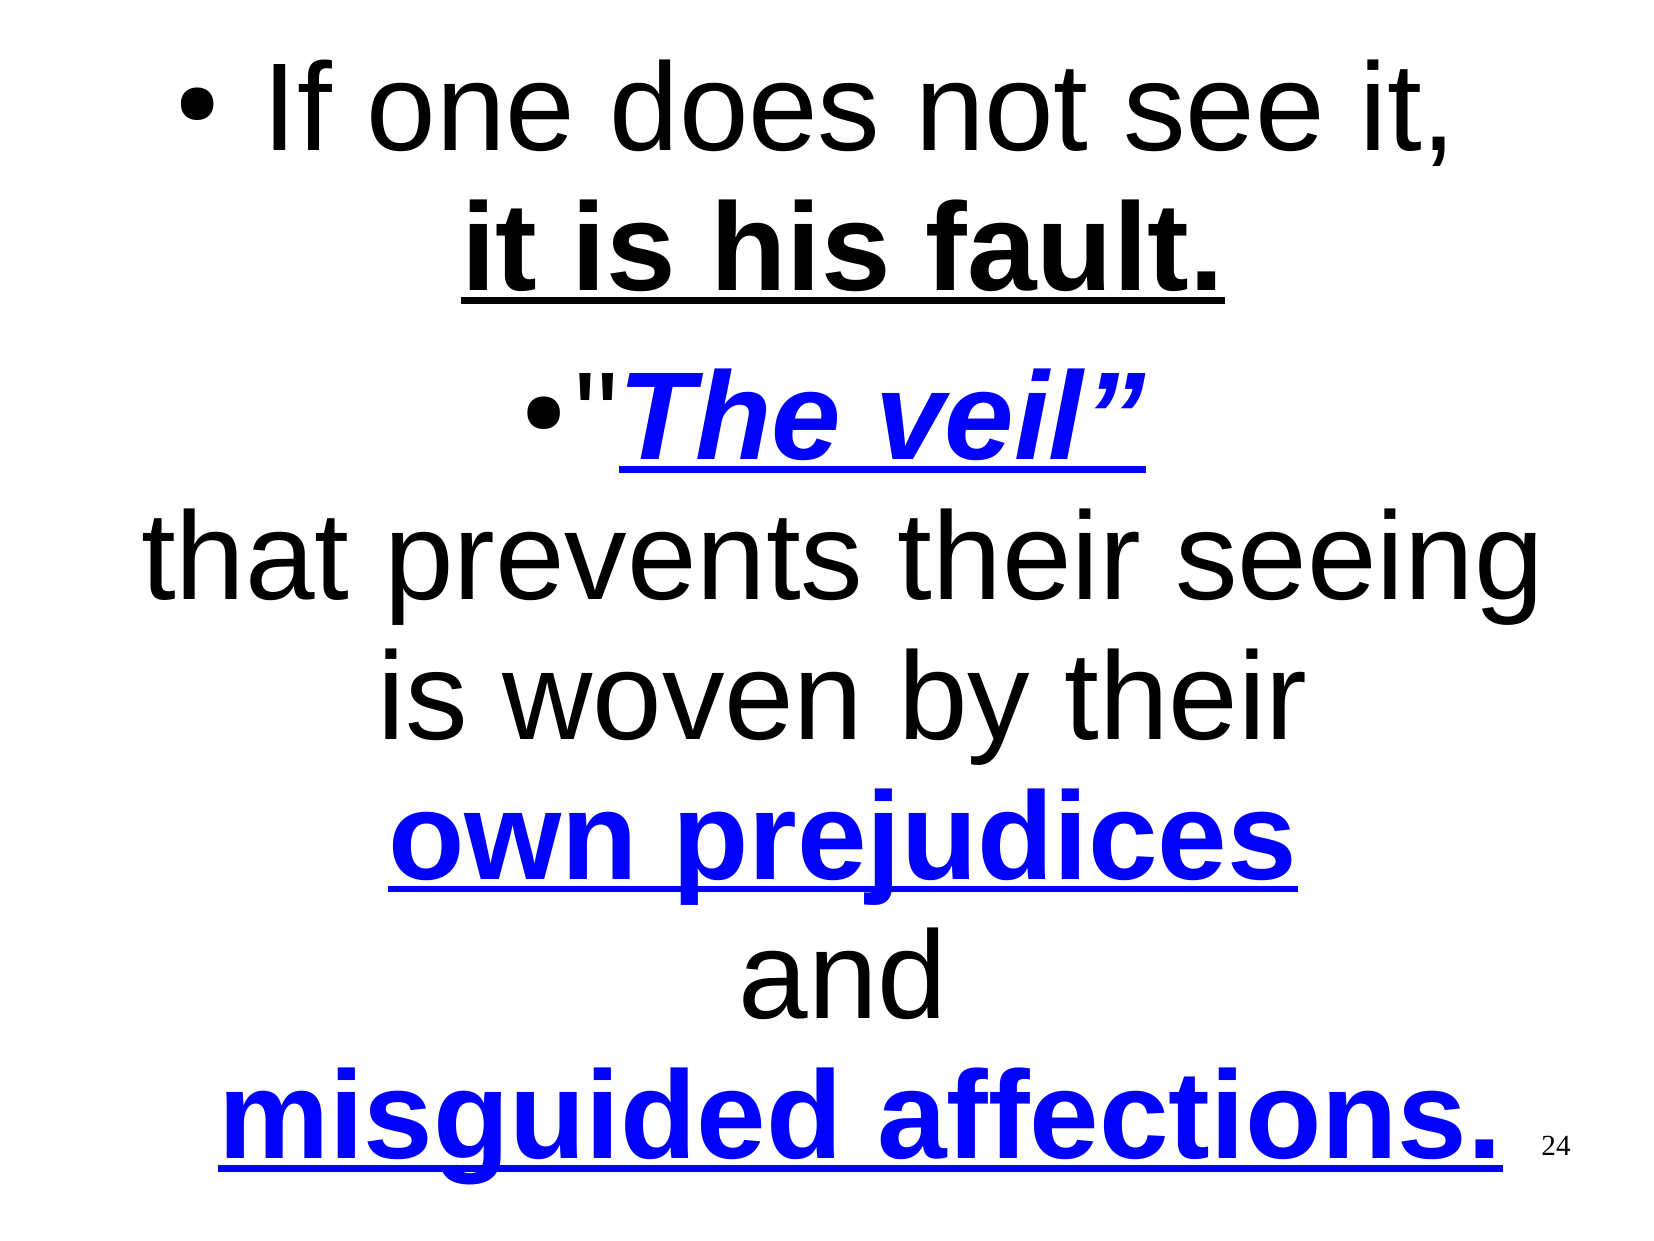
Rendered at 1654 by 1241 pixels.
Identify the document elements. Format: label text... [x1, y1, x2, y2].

list If one does not see it, it is his fault. "The veil” that prevents their seeing is woven by their own prejudices and misguided affections. [37, 37, 1613, 1238]
